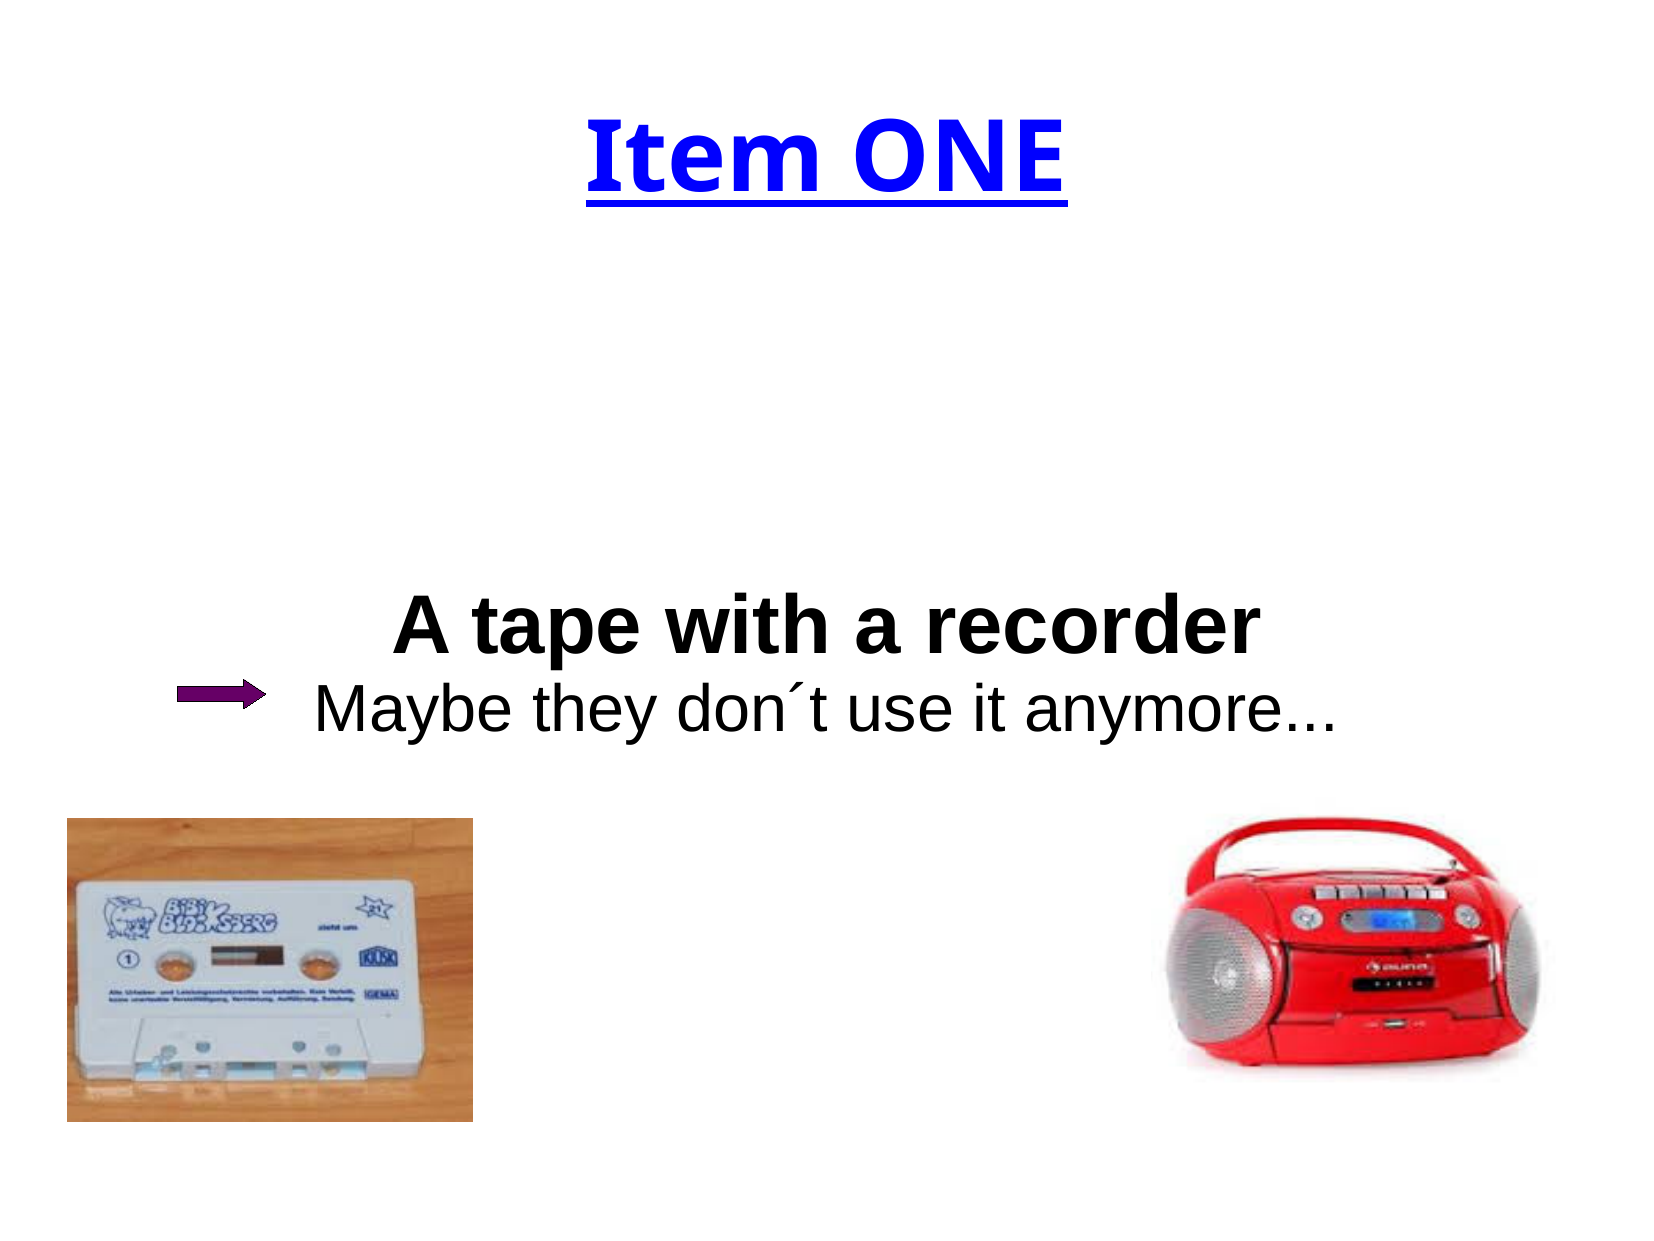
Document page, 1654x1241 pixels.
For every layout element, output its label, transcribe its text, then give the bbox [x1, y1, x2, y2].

subtitle A tape with a recorder Maybe they don´t use it anymore... [82, 290, 1571, 1109]
picture [67, 818, 473, 1123]
text_box [177, 679, 266, 709]
title Item ONE [82, 49, 1571, 257]
picture [1151, 767, 1565, 1123]
